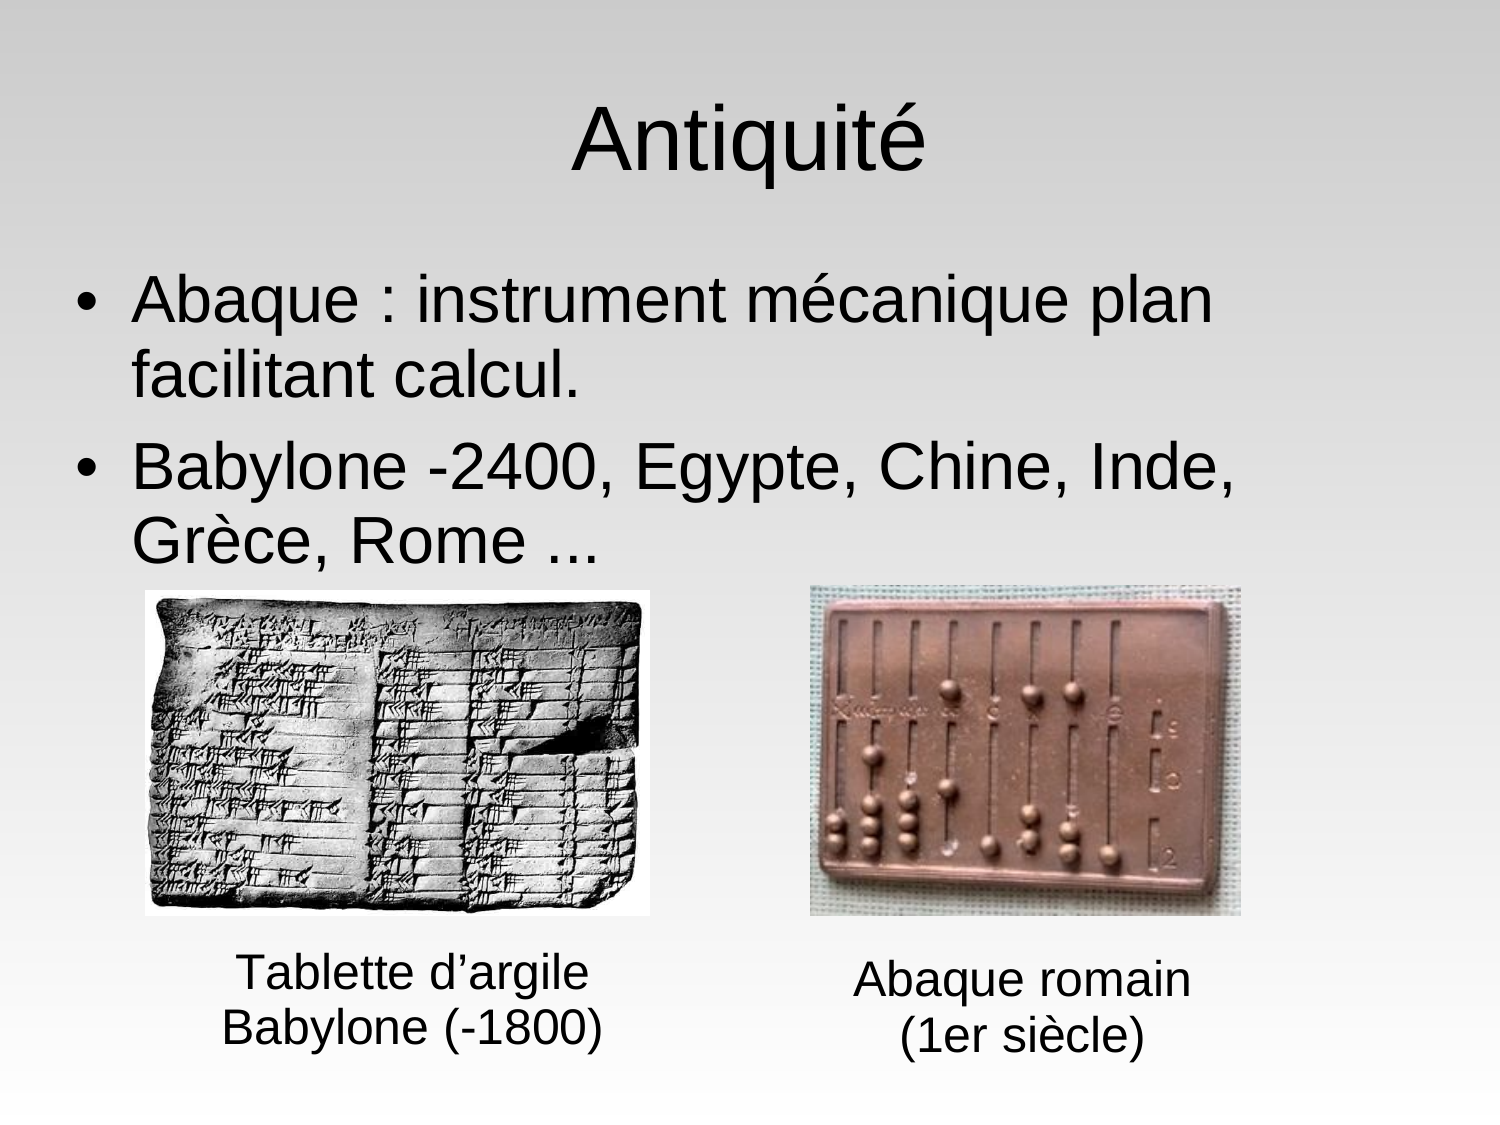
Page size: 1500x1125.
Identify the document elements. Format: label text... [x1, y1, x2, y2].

text_box Abaque romain (1er siècle) [838, 943, 1208, 1071]
picture [810, 585, 1241, 916]
title Antiquité [75, 28, 1426, 250]
picture [145, 590, 650, 916]
list Abaque : instrument mécanique plan facilitant calcul. Babylone -2400, Egypte, Chine, Inde, Grèce, Rome ... [75, 262, 1426, 621]
text_box Tablette d’argile Babylone (-1800) [206, 936, 620, 1063]
